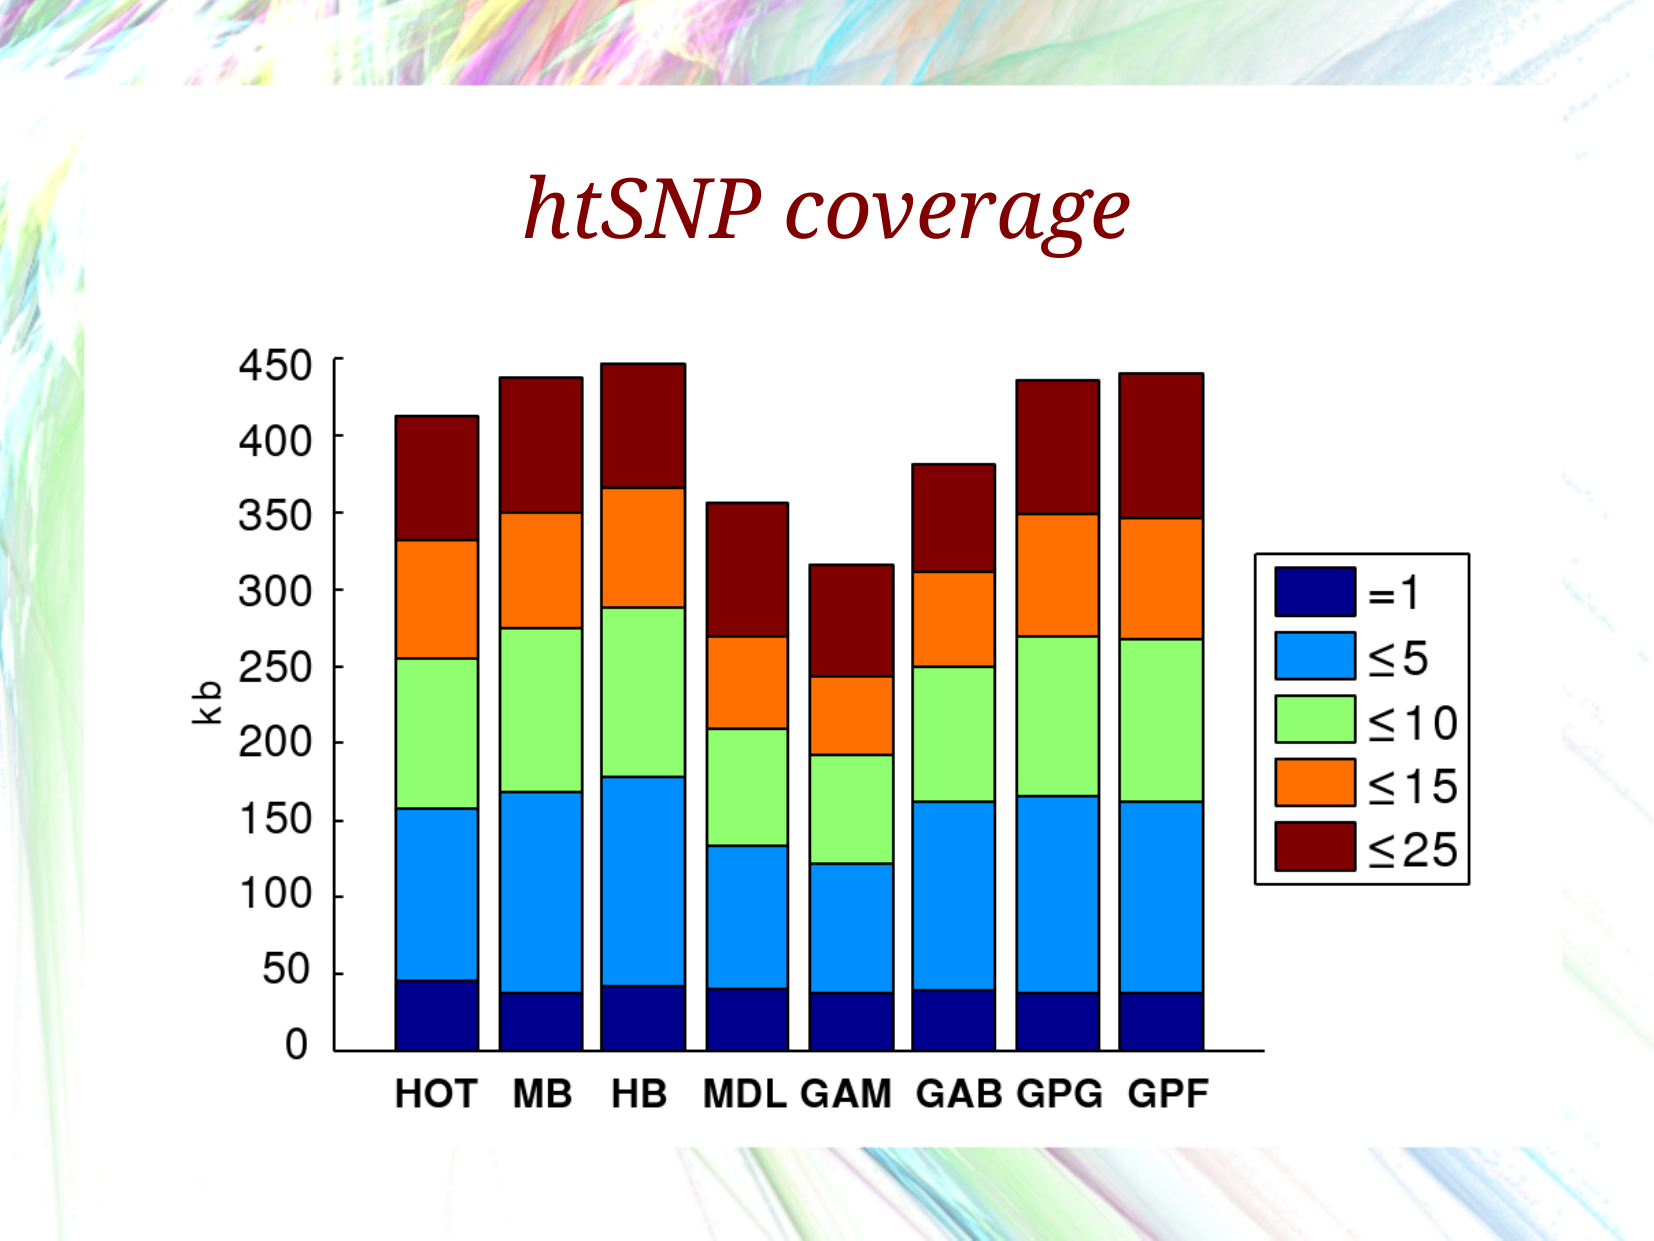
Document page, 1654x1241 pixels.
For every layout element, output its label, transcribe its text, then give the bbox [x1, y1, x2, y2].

title htSNP coverage [82, 109, 1571, 303]
picture [0, 0, 1654, 1241]
